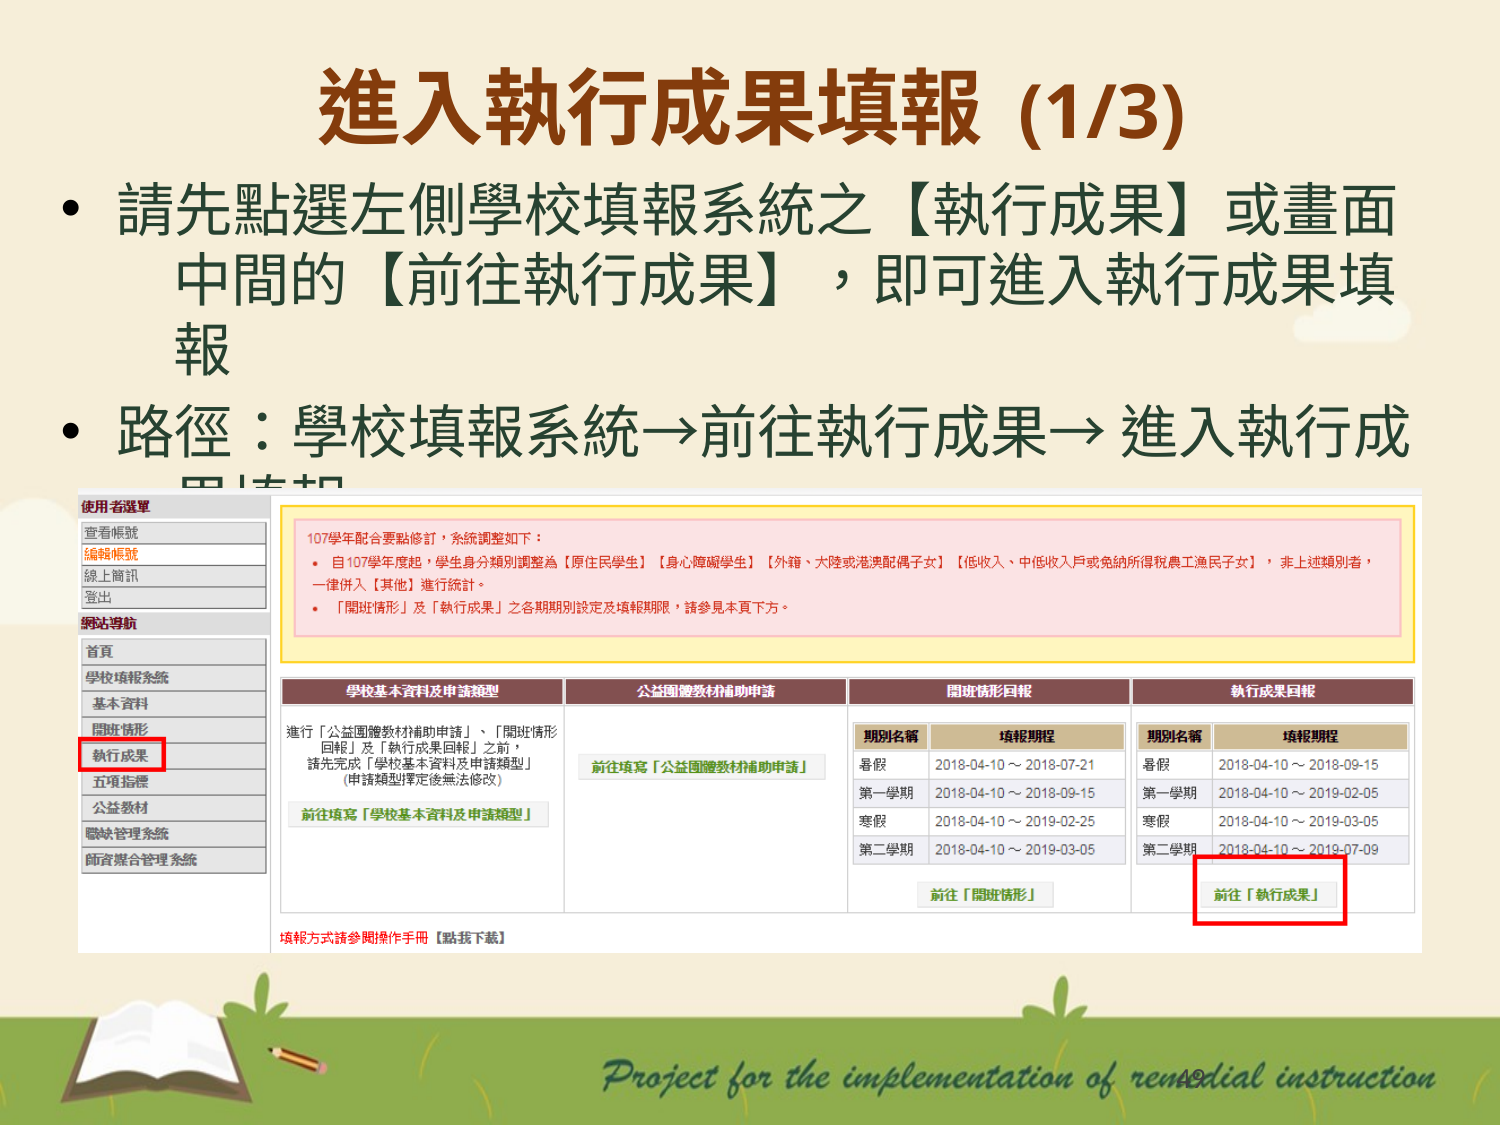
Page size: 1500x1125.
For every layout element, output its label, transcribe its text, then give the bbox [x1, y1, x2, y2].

picture [78, 488, 1422, 953]
text_box [1161, 1046, 1499, 1107]
text_box 請先點選左側學校填報系統之【執行成果】或畫面中間的【前往執行成果】，即可進入執行成果填報 路徑：學校填報系統→前往執行成果→ 進入執行成果填報 [46, 178, 1454, 543]
title 進入執行成果填報 (1/3) [13, 45, 1491, 178]
